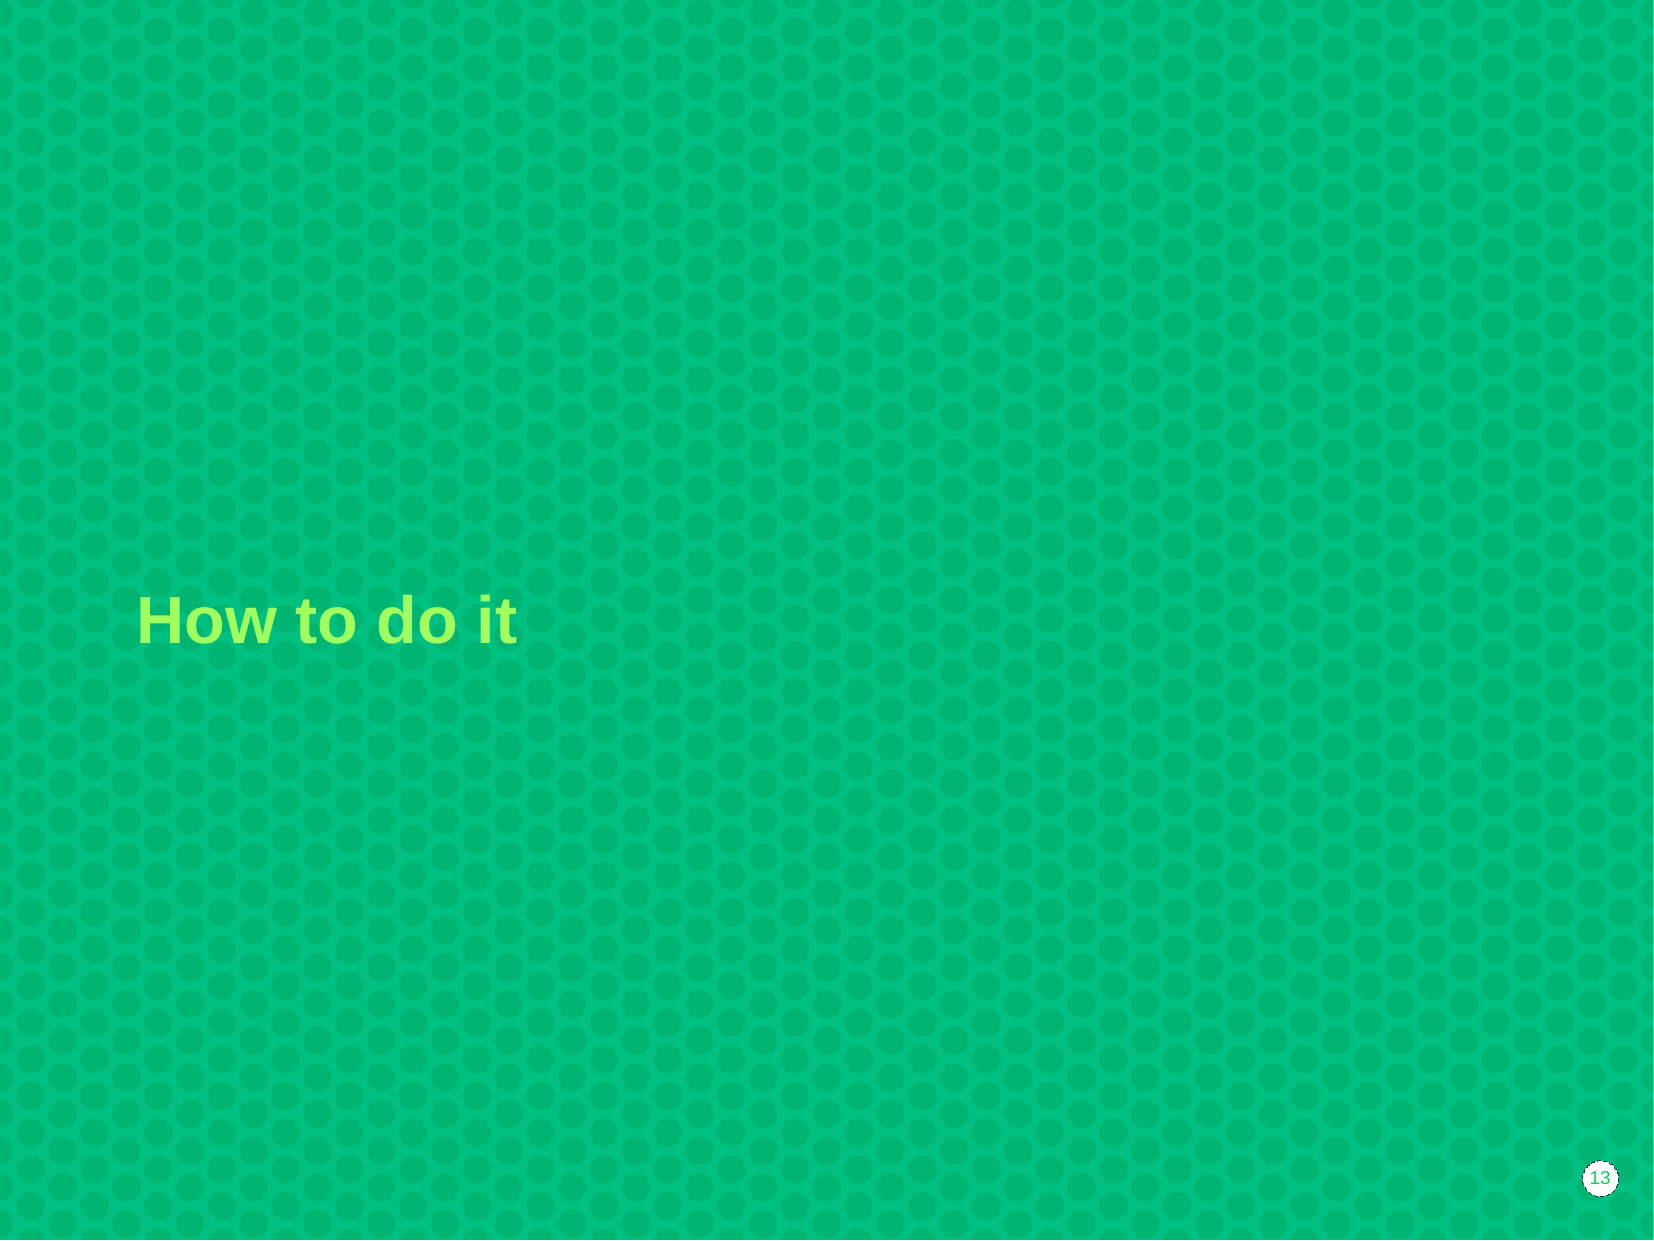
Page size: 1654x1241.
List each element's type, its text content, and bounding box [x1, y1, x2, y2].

title How to do it [121, 516, 1531, 724]
picture [0, 0, 1654, 1240]
